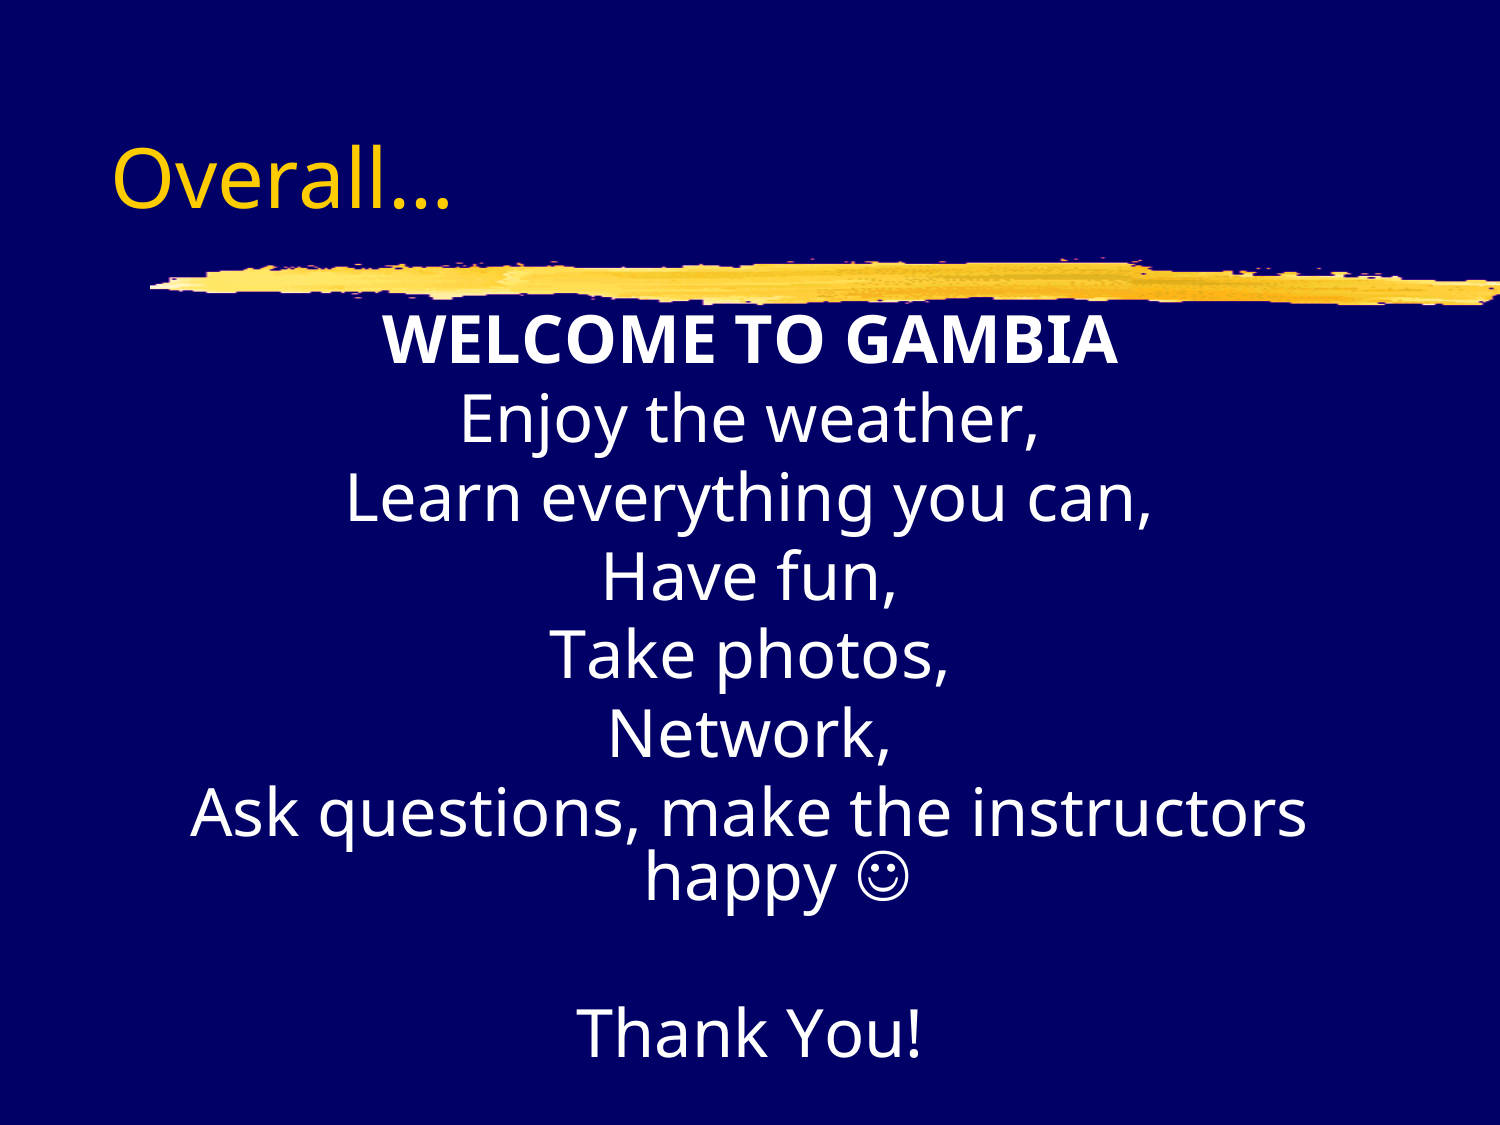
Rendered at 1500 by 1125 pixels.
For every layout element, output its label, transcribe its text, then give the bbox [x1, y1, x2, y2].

picture [150, 252, 1500, 316]
title Overall… [110, 78, 1391, 297]
list WELCOME TO GAMBIA Enjoy the weather, Learn everything you can, Have fun, Take photos, Network, Ask questions, make the instructors happy  Thank You! [110, 312, 1391, 1118]
